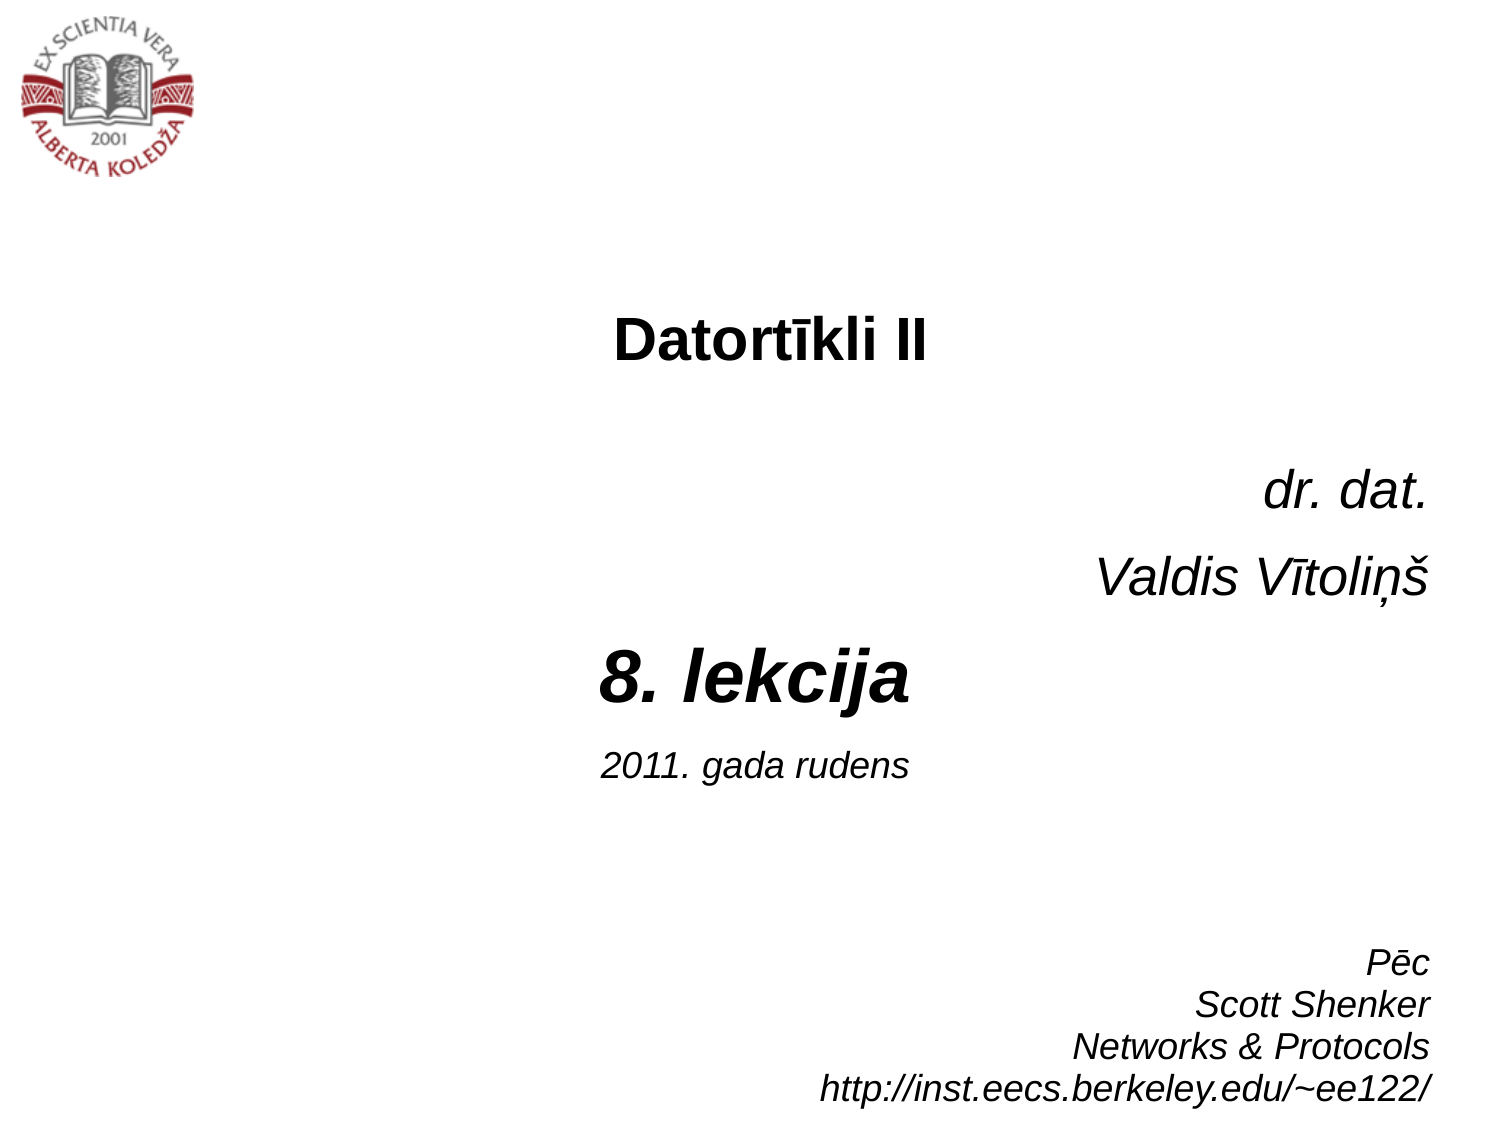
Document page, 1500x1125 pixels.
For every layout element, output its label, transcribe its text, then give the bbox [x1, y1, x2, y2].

list dr. dat. Valdis Vītoliņš 8. lekcija 2011. gada rudens Pēc Scott Shenker Networks & Protocols http://inst.eecs.berkeley.edu/~ee122/ [80, 372, 1431, 1115]
picture [21, 16, 194, 177]
title Datortīkli II [187, 283, 1356, 372]
